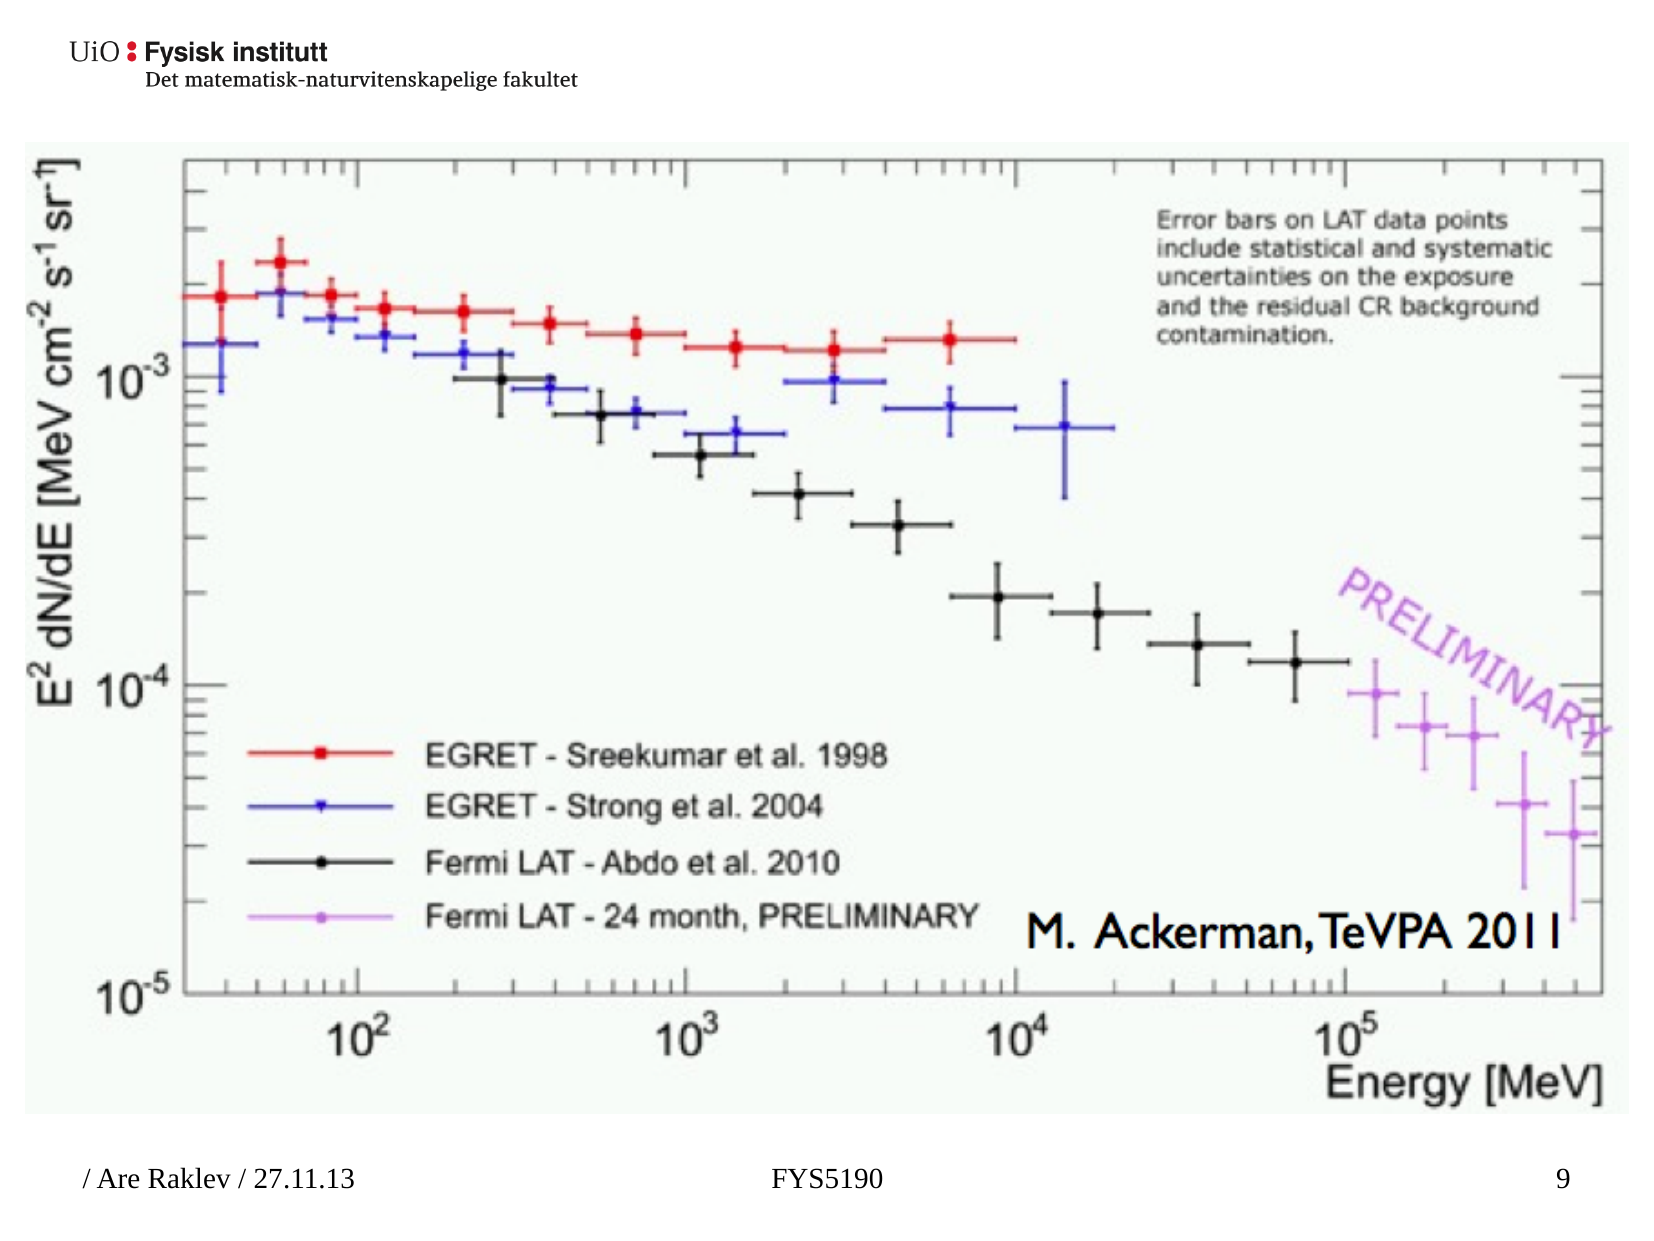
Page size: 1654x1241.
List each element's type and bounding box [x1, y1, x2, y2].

picture [25, 142, 1629, 1114]
picture [68, 37, 581, 93]
